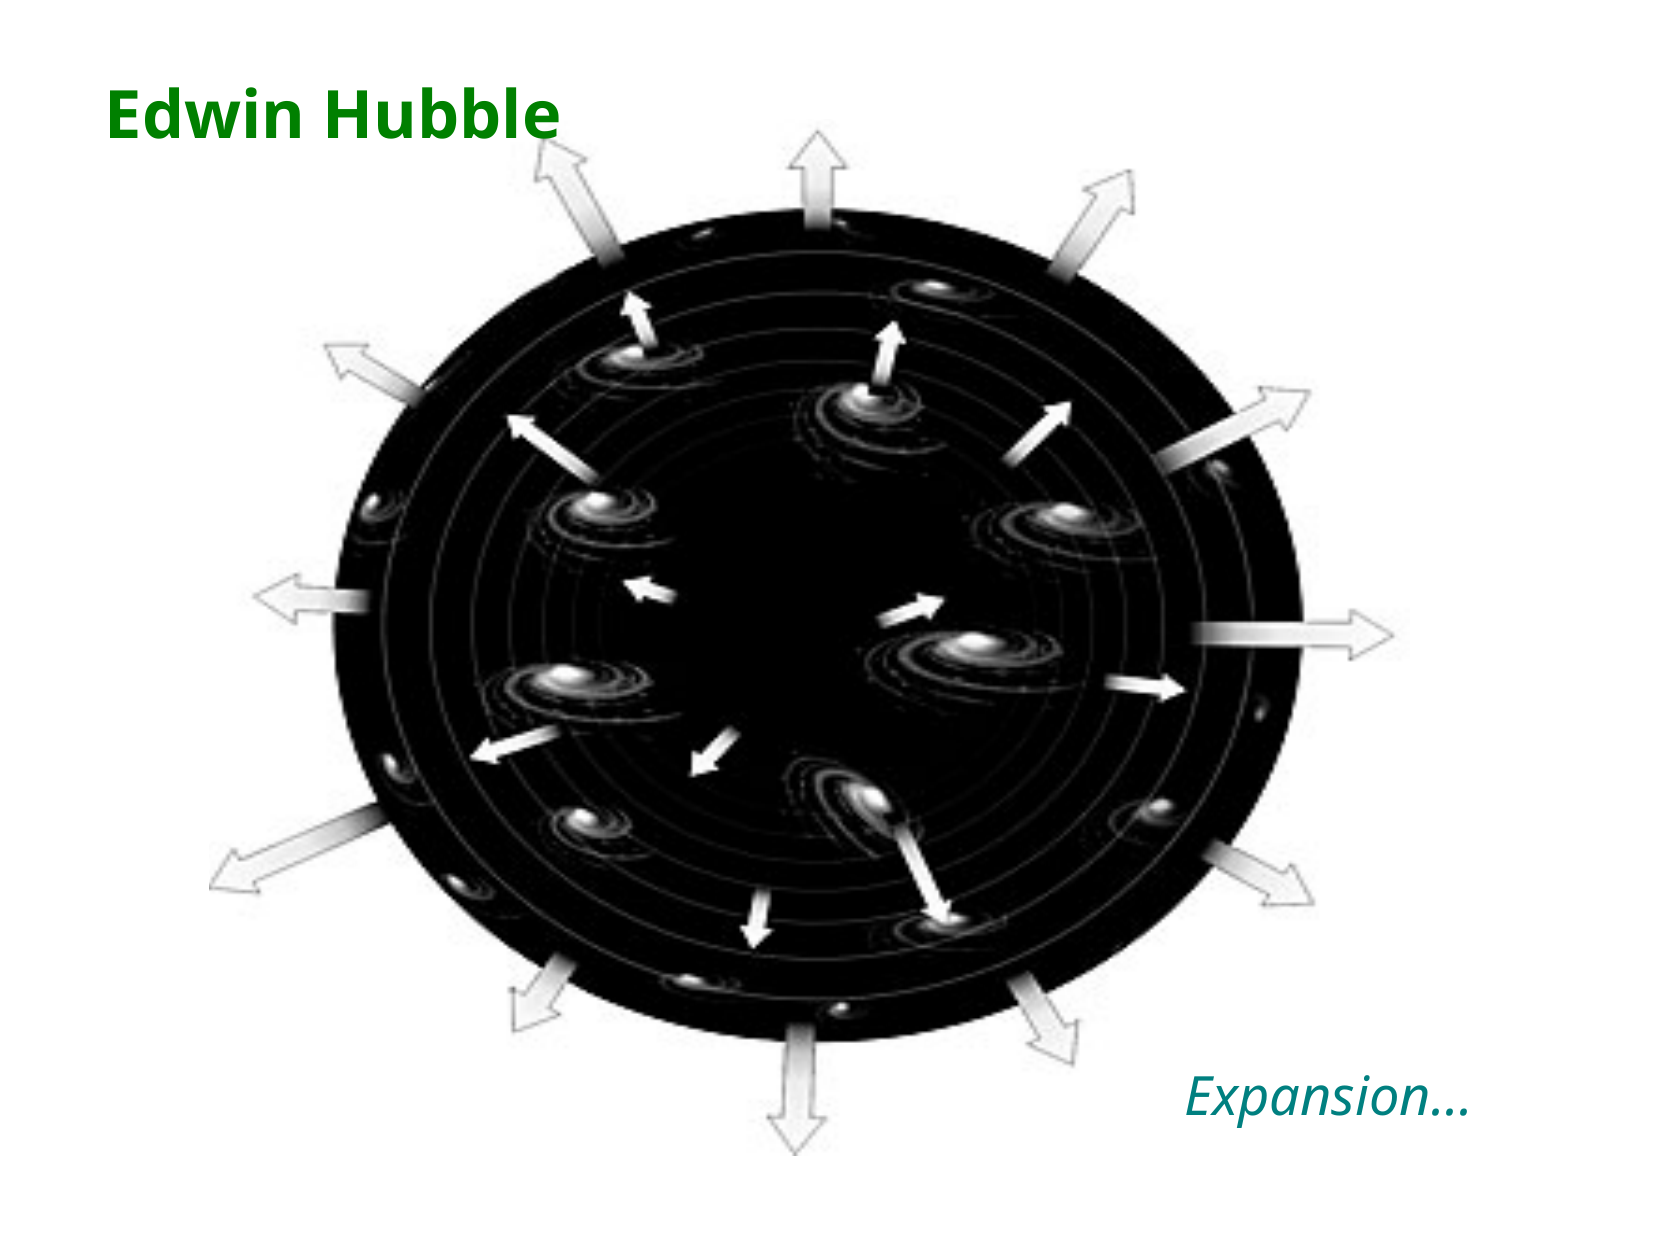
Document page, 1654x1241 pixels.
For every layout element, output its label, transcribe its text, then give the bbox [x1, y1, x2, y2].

text_box Edwin Hubble [89, 60, 675, 256]
text_box Expansion... [1169, 1050, 1590, 1143]
picture [209, 119, 1410, 1156]
